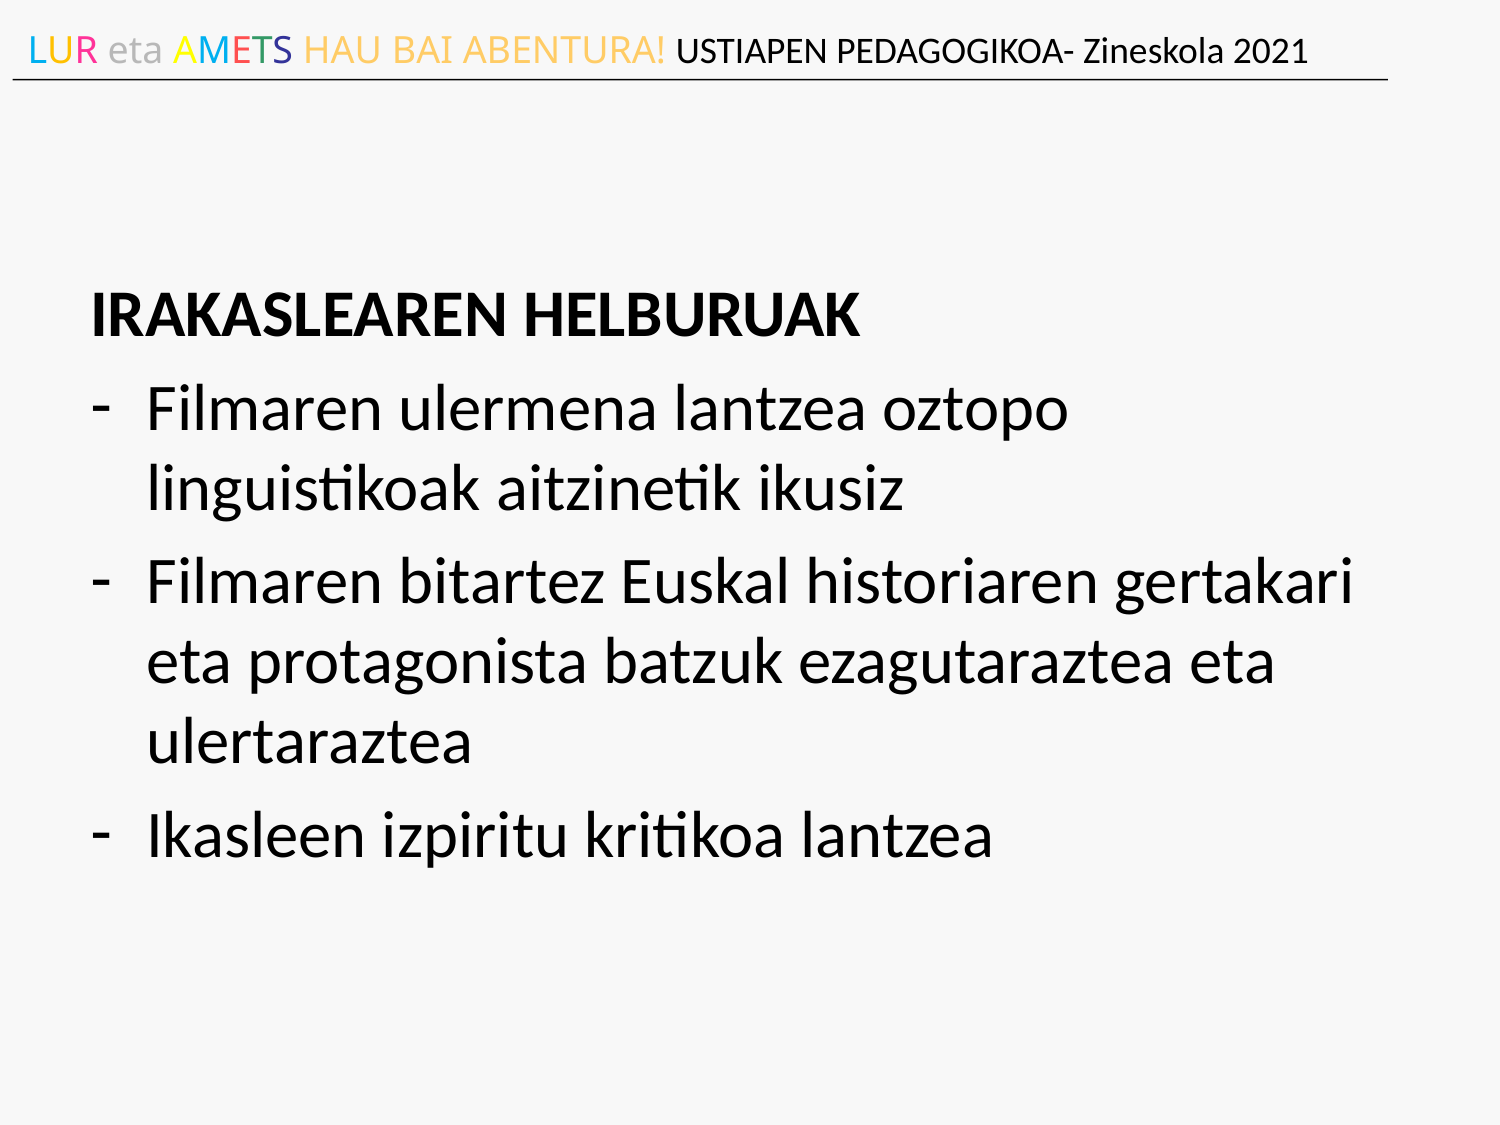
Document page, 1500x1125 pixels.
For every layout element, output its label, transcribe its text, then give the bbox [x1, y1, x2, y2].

list IRAKASLEAREN HELBURUAK Filmaren ulermena lantzea oztopo linguistikoak aitzinetik ikusiz Filmaren bitartez Euskal historiaren gertakari eta protagonista batzuk ezagutaraztea eta ulertaraztea Ikasleen izpiritu kritikoa lantzea [75, 262, 1425, 1005]
text_box LUR eta AMETS HAU BAI ABENTURA! USTIAPEN PEDAGOGIKOA- Zineskola 2021 [12, 19, 1425, 79]
